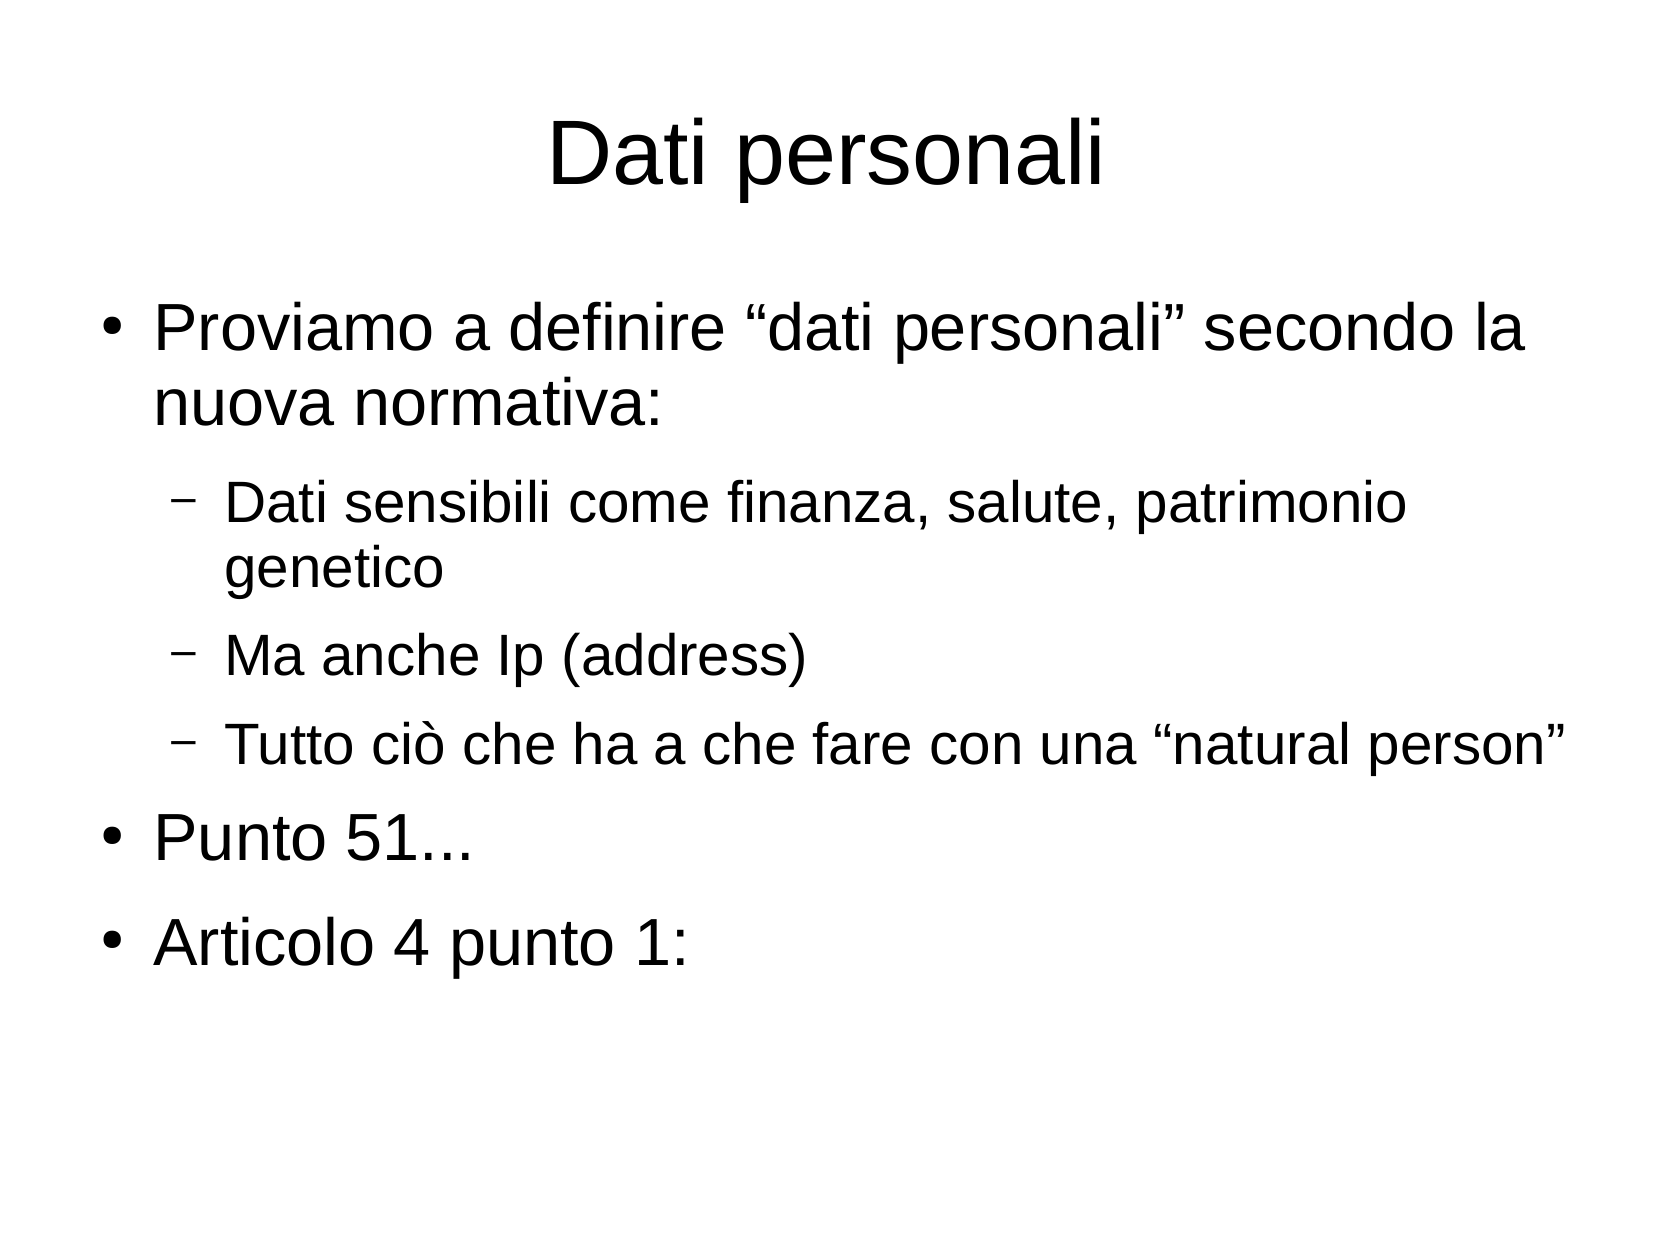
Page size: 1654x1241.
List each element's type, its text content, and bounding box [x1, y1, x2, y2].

title Dati personali [82, 49, 1571, 257]
list Proviamo a definire “dati personali” secondo la nuova normativa: Dati sensibili come finanza, salute, patrimonio genetico Ma anche Ip (address) Tutto ciò che ha a che fare con una “natural person” Punto 51... Articolo 4 punto 1: [82, 290, 1571, 1010]
